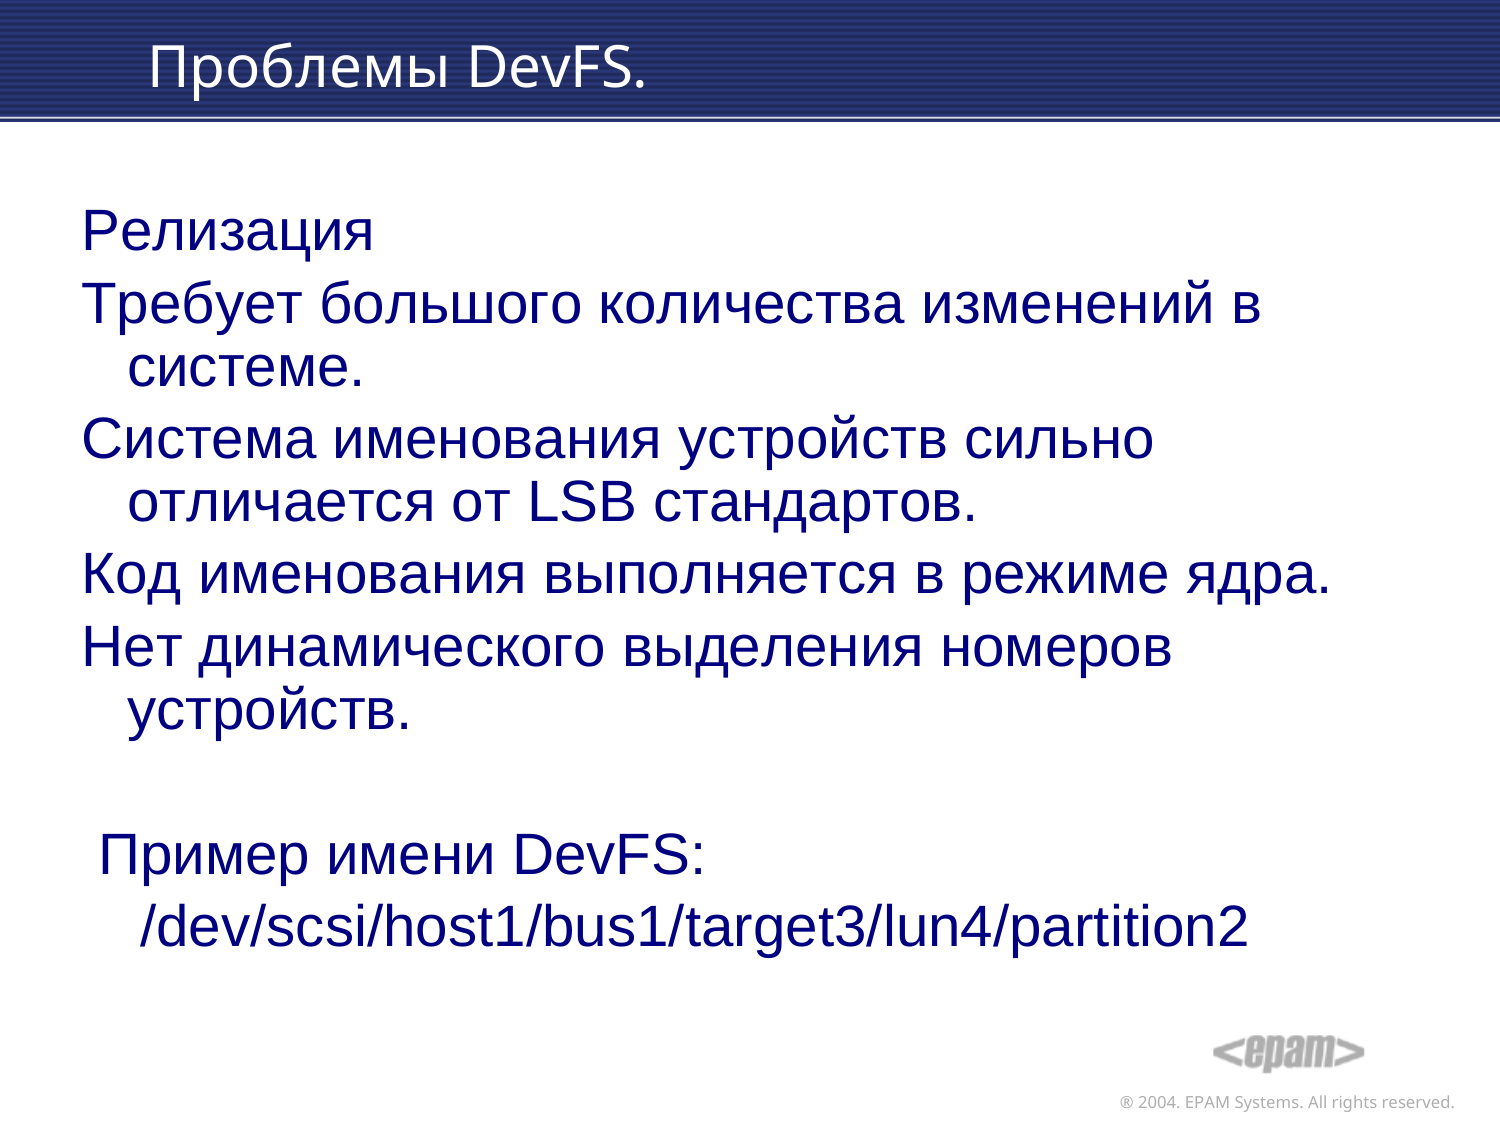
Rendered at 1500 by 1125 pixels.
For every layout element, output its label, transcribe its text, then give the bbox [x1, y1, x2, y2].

text_box Релизация Требует большого количества изменений в системе. Система именования устройств сильно отличается от LSB стандартов. Код именования выполняется в режиме ядра. Нет динамического выделения номеров устройств. Пример имени DevFS: /dev/scsi/host1/bus1/target3/lun4/partition2 [38, 192, 1435, 998]
picture [1212, 1034, 1366, 1075]
title Проблемы DevFS. [132, 22, 1363, 106]
